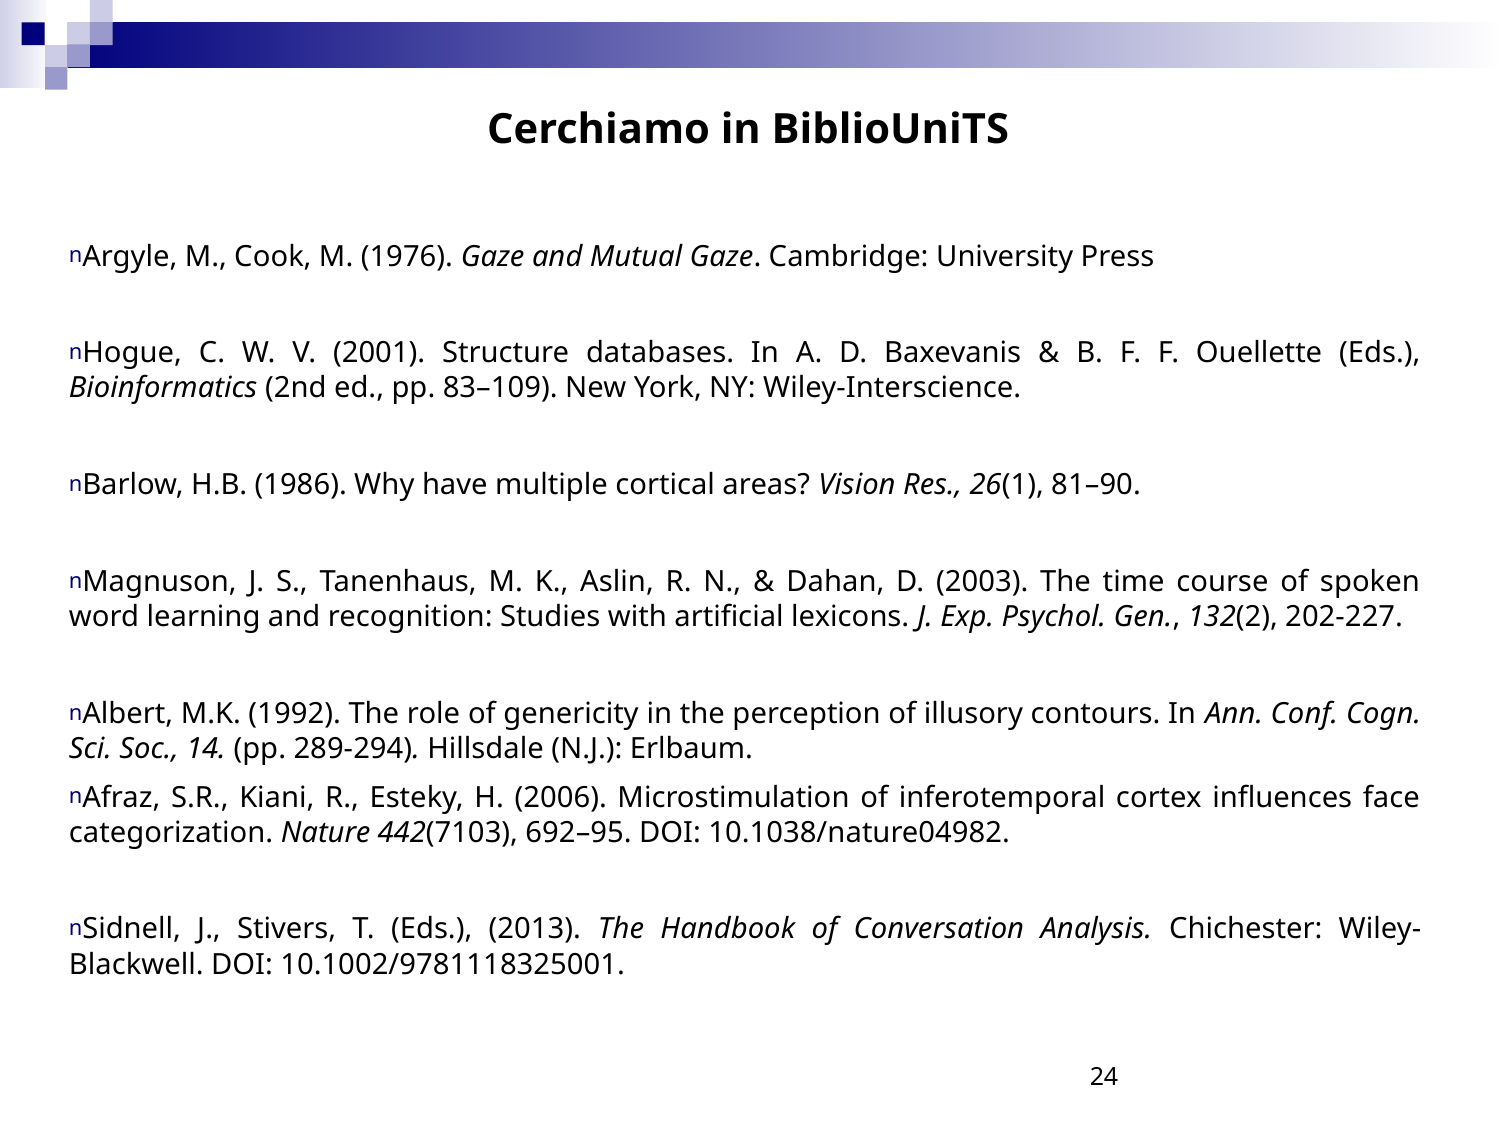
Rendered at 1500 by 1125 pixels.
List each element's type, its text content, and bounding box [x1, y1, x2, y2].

list Argyle, M., Cook, M. (1976). Gaze and Mutual Gaze. Cambridge: University Press Hogue, C. W. V. (2001). Structure databases. In A. D. Baxevanis & B. F. F. Ouellette (Eds.), Bioinformatics (2nd ed., pp. 83–109). New York, NY: Wiley-Interscience. Barlow, H.B. (1986). Why have multiple cortical areas? Vision Res., 26(1), 81–90. Magnuson, J. S., Tanenhaus, M. K., Aslin, R. N., & Dahan, D. (2003). The time course of spoken word learning and recognition: Studies with artificial lexicons. J. Exp. Psychol. Gen., 132(2), 202-227. Albert, M.K. (1992). The role of genericity in the perception of illusory contours. In Ann. Conf. Cogn. Sci. Soc., 14. (pp. 289-294). Hillsdale (N.J.): Erlbaum. Afraz, S.R., Kiani, R., Esteky, H. (2006). Microstimulation of inferotemporal cortex influences face categorization. Nature 442(7103), 692–95. DOI: 10.1038/nature04982. Sidnell, J., Stivers, T. (Eds.), (2013). The Handbook of Conversation Analysis. Chichester: Wiley-Blackwell. DOI: 10.1002/9781118325001. [54, 229, 1437, 1087]
title Cerchiamo in BiblioUniTS [75, 94, 1422, 156]
